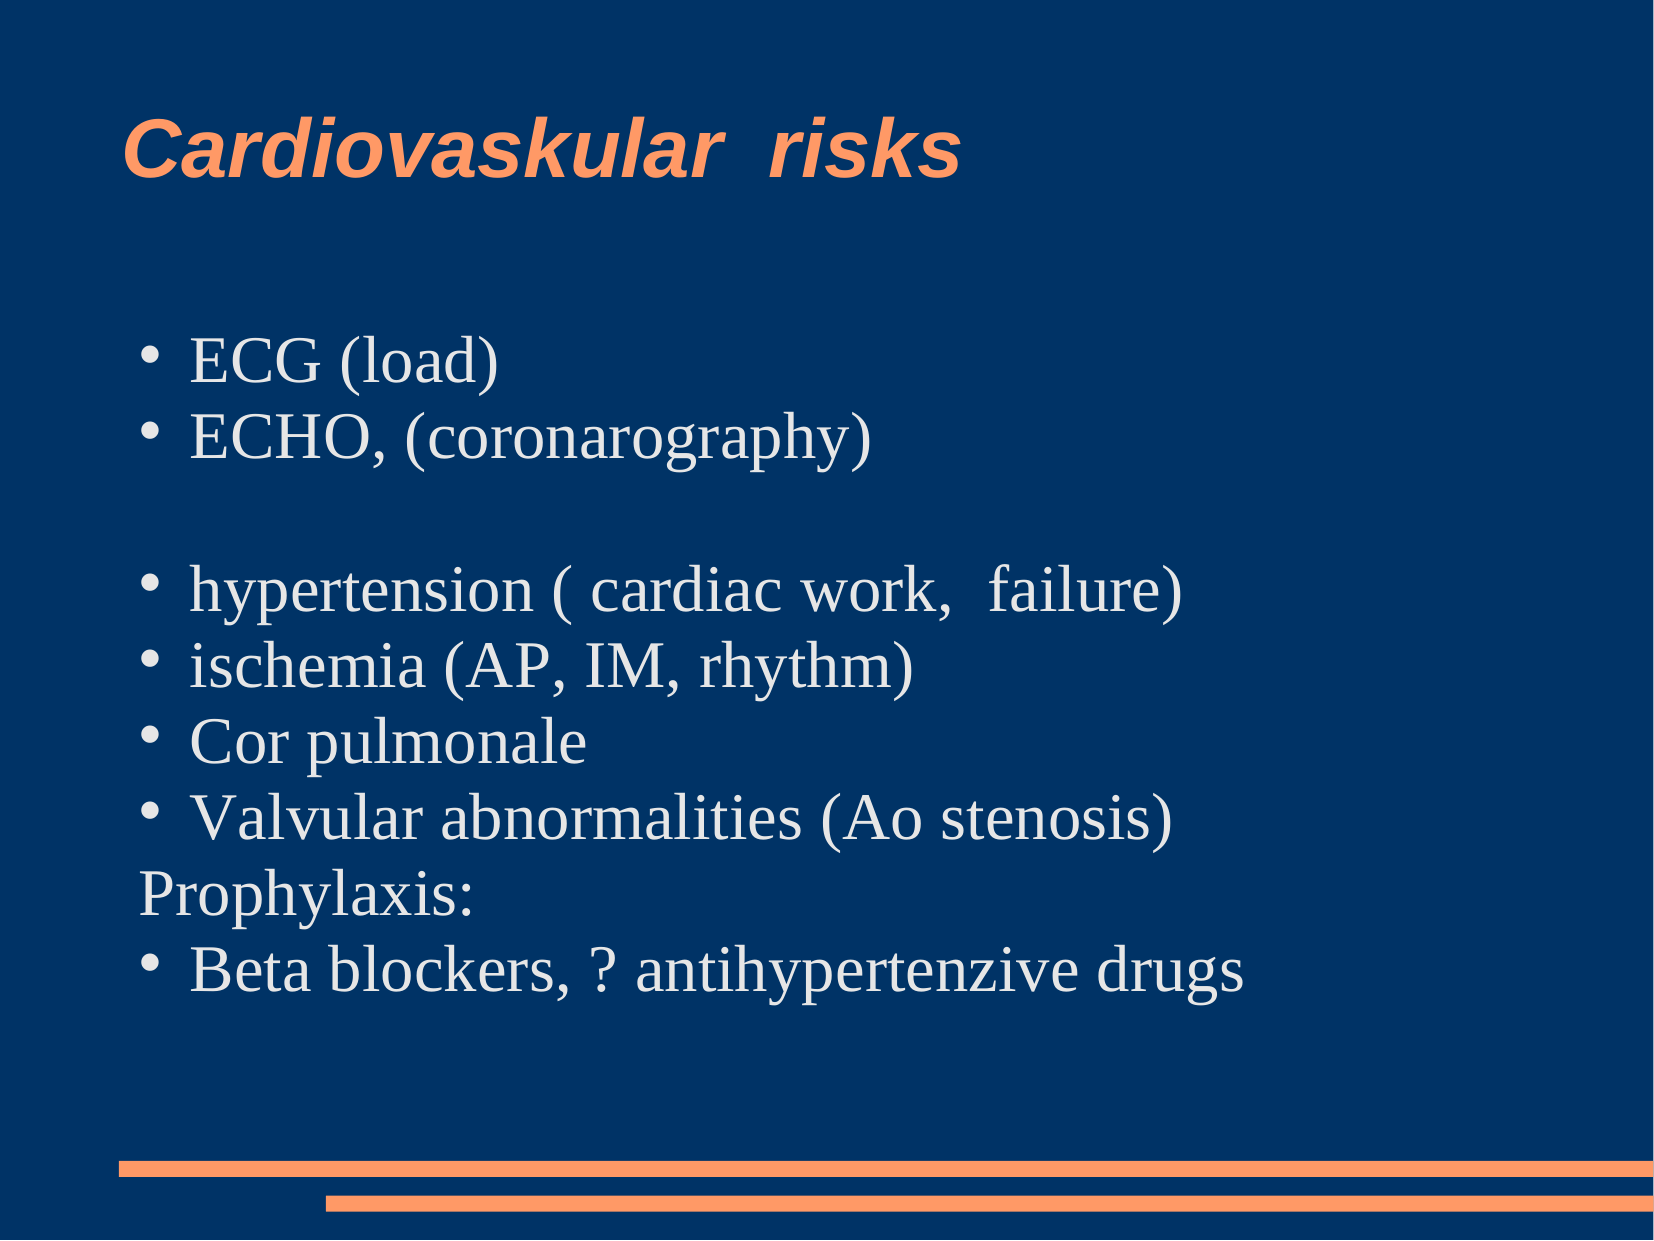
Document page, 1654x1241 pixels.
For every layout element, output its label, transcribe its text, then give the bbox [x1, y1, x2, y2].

list ECG (load) ECHO, (coronarography) hypertension ( cardiac work, failure) ischemia (AP, IM, rhythm) Cor pulmonale Valvular abnormalities (Ao stenosis) Prophylaxis: Beta blockers, ? antihypertenzive drugs [121, 322, 1561, 1133]
title Cardiovaskular risks [121, 46, 1534, 254]
